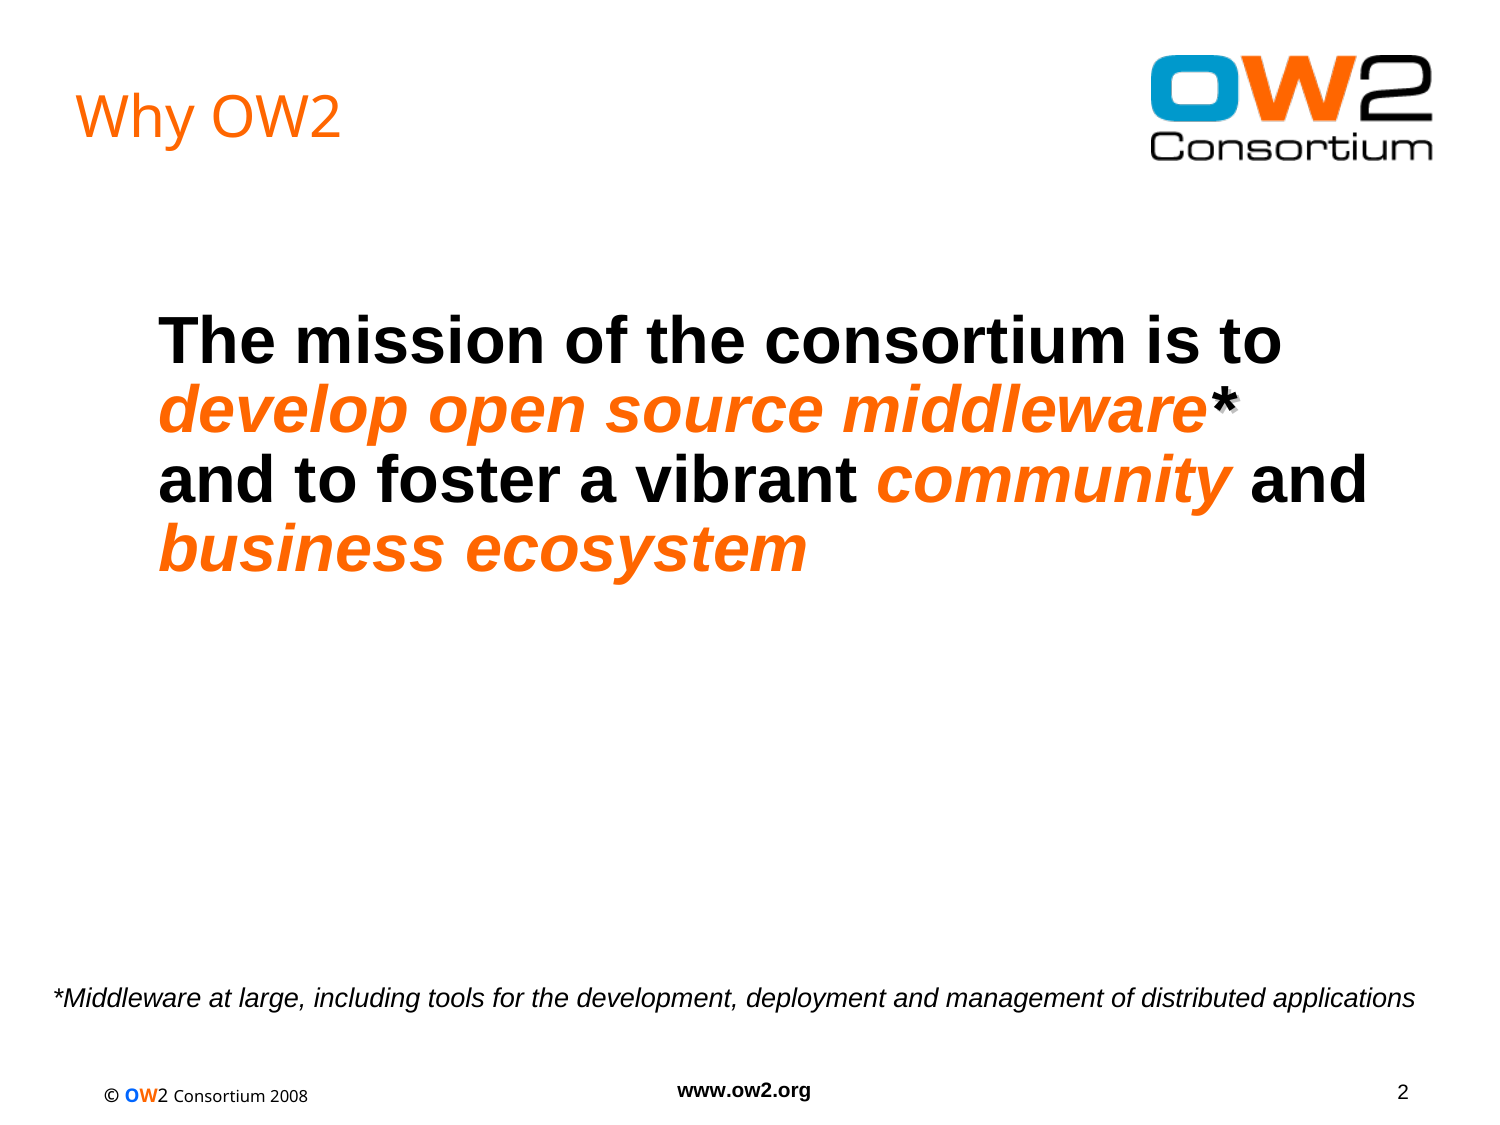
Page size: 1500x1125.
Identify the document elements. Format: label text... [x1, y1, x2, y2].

text_box *Middleware at large, including tools for the development, deployment and management of distributed applications [37, 962, 1476, 1038]
text_box The mission of the consortium is to develop open source middleware* and to foster a vibrant community and business ecosystem [142, 299, 1403, 594]
picture [1175, 72, 1218, 105]
title Why OW2 [74, 45, 1175, 176]
picture [1175, 55, 1433, 161]
